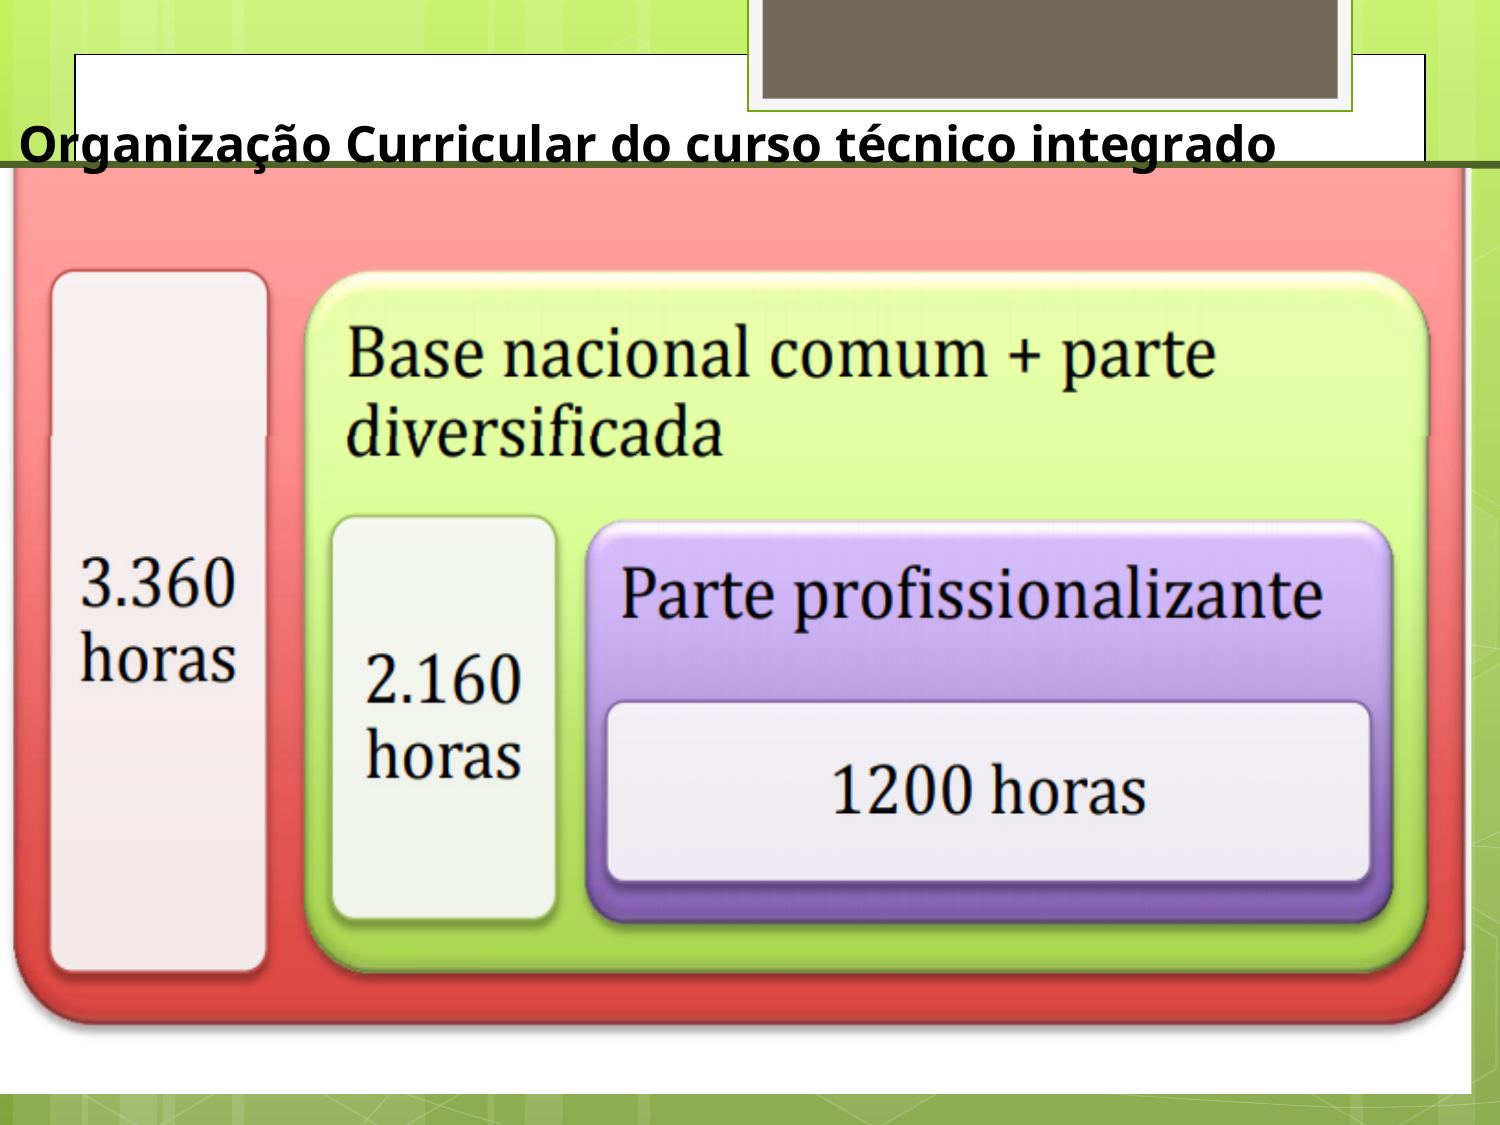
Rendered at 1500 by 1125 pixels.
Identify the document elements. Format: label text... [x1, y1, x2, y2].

text_box [1354, 160, 1500, 169]
picture [0, 168, 1472, 1094]
text_box Organização Curricular do curso técnico integrado [3, 105, 1354, 241]
